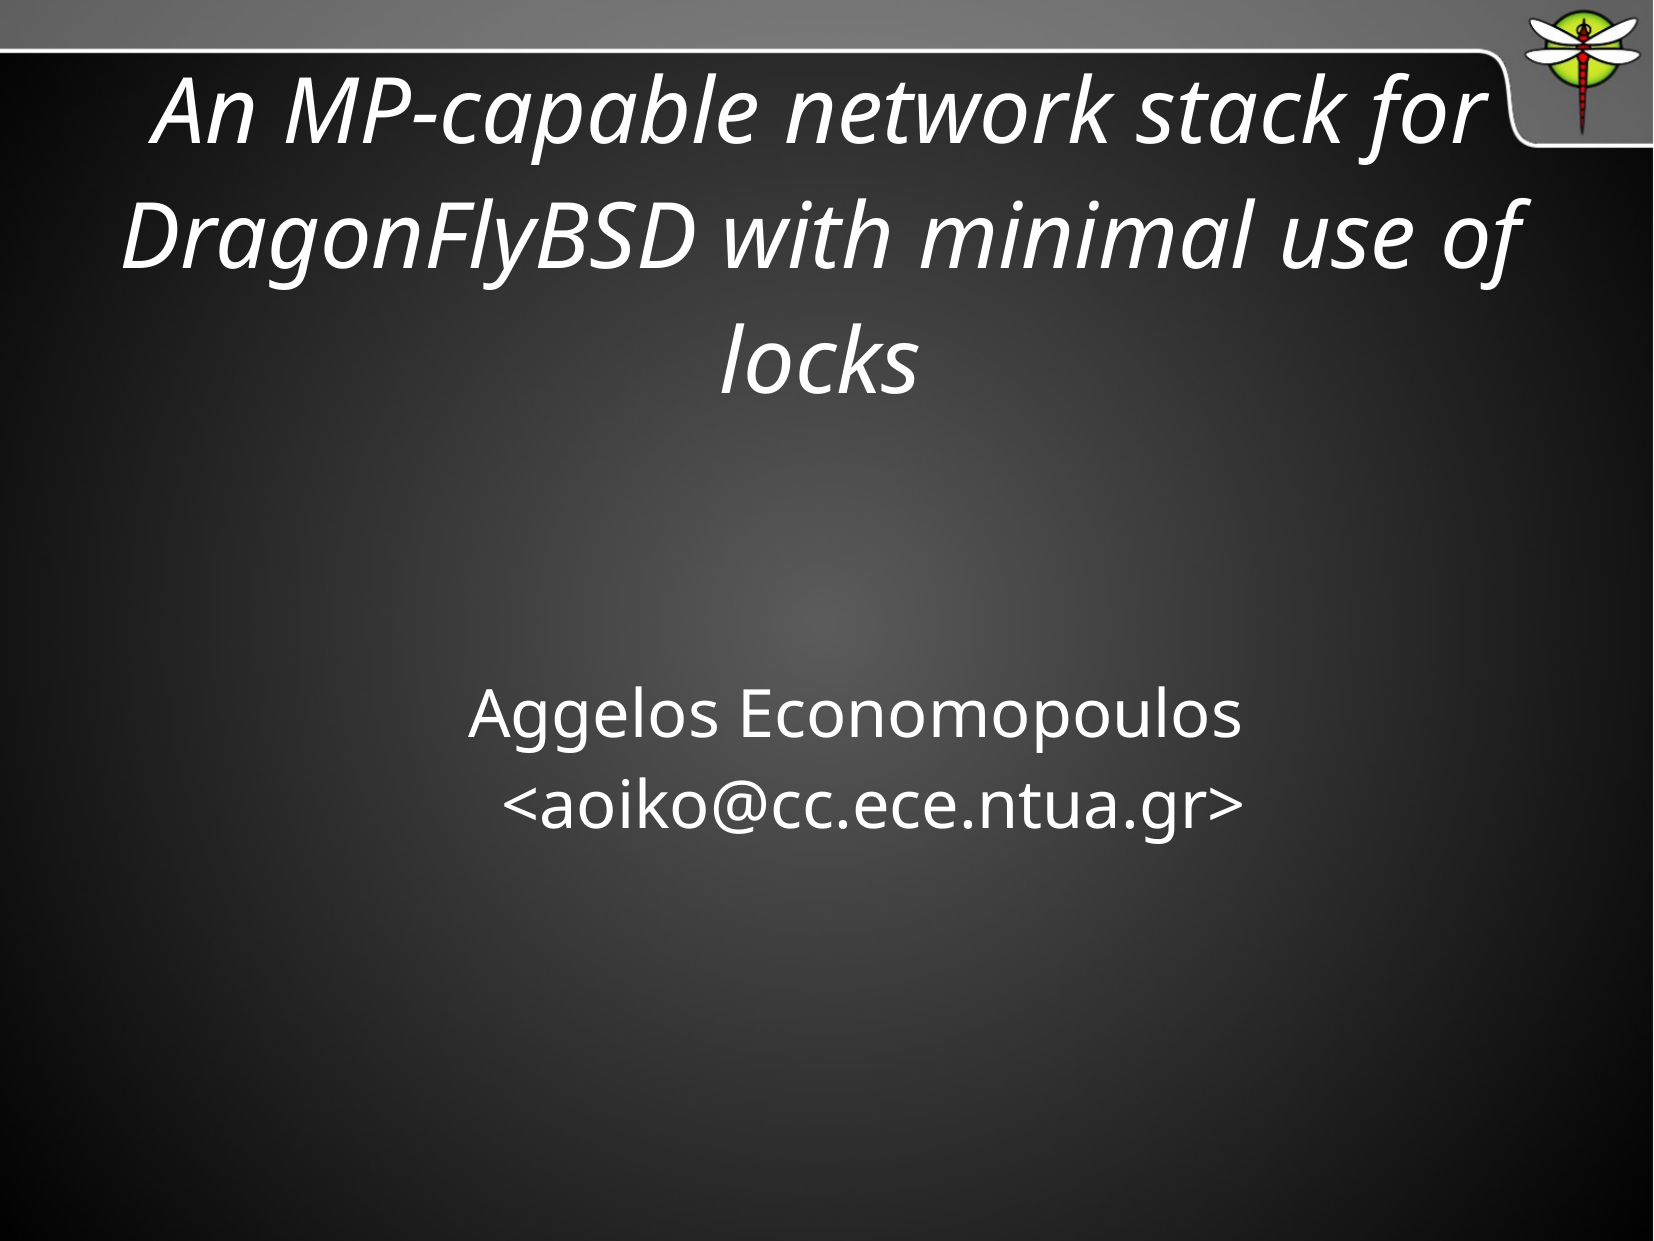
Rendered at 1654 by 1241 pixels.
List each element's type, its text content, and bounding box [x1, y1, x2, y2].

title An MP-capable network stack for DragonFlyBSD with minimal use of locks [76, 82, 1565, 384]
subtitle Aggelos Economopoulos <aoiko@cc.ece.ntua.gr> [82, 413, 1595, 1102]
picture [0, 0, 1654, 1241]
